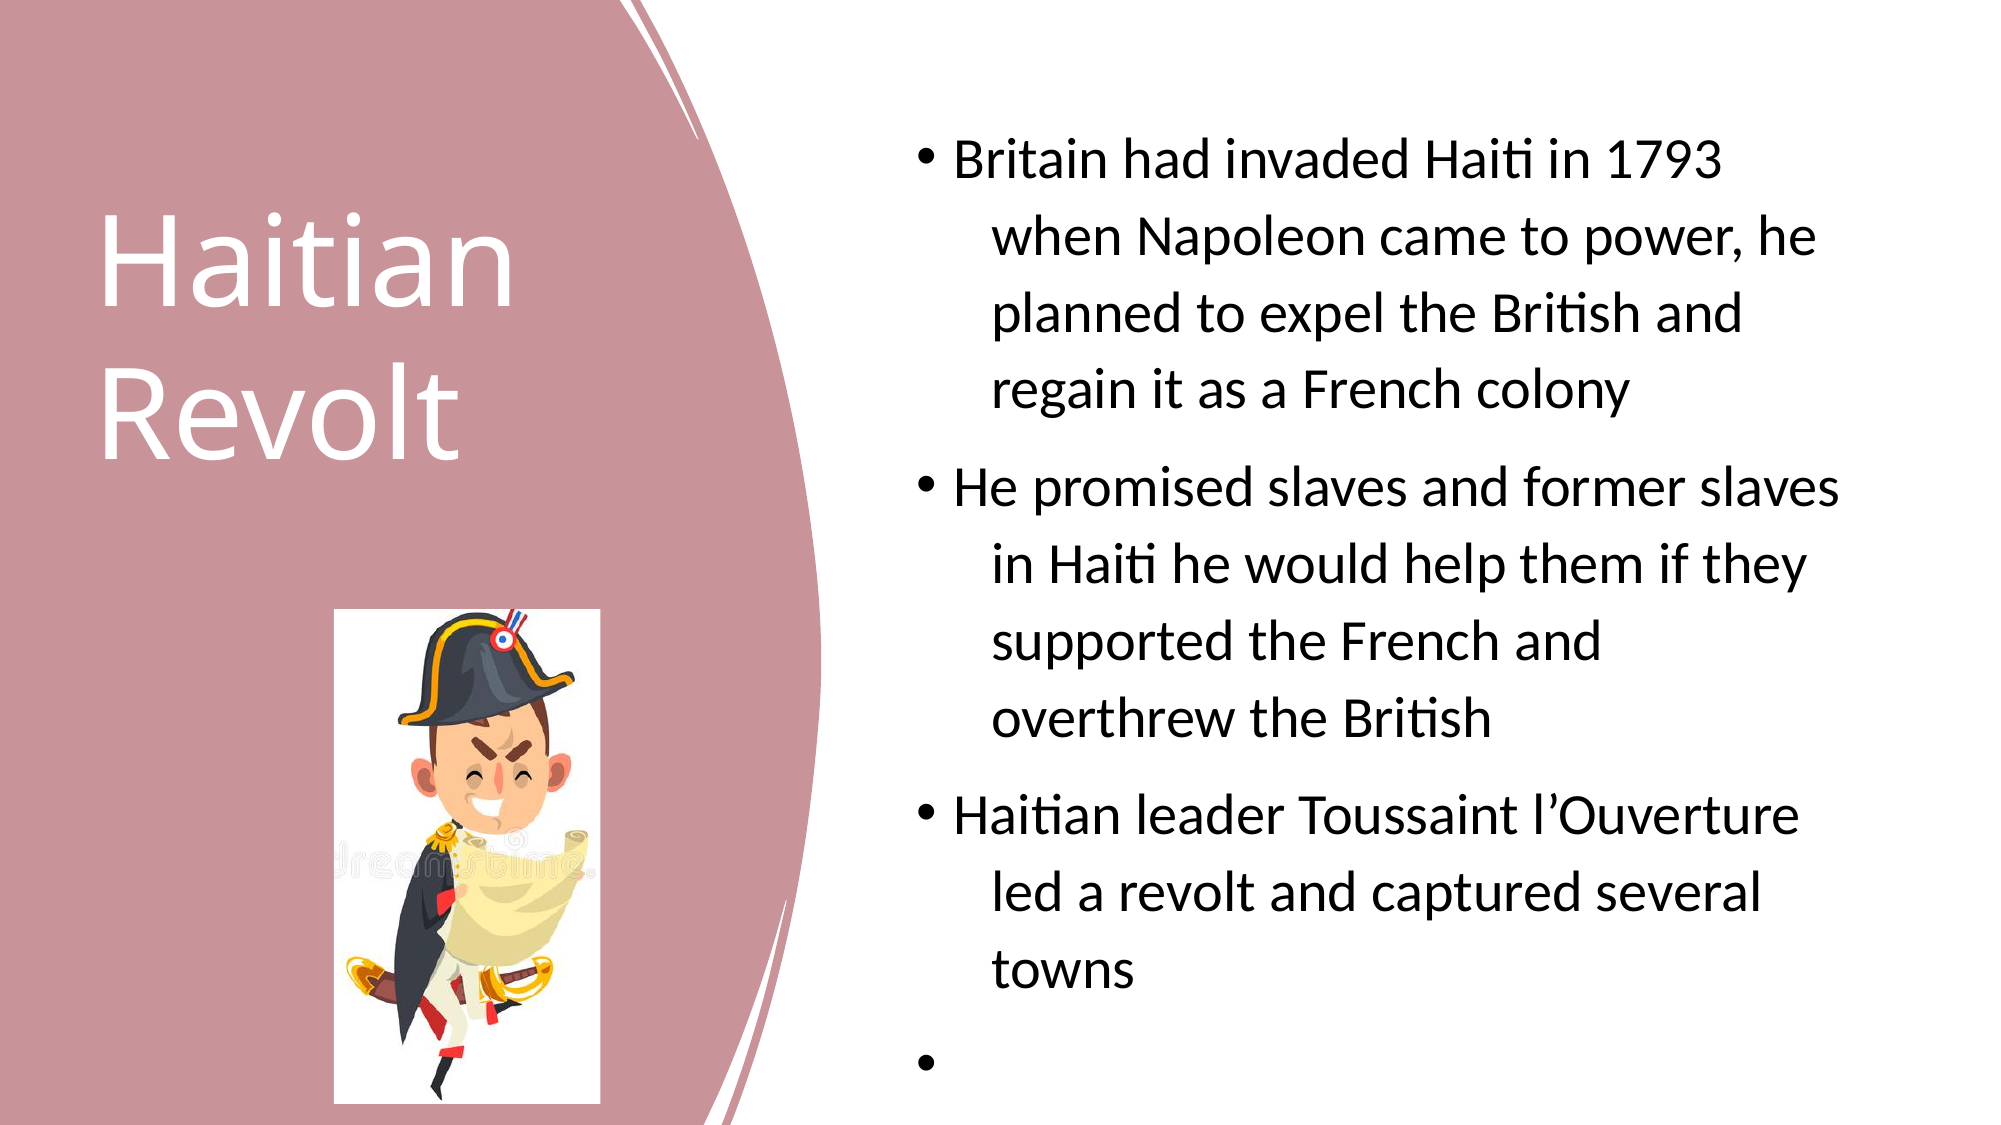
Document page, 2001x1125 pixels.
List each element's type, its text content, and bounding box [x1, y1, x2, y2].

title Haitian Revolt [78, 54, 601, 611]
list Britain had invaded Haiti in 1793 when Napoleon came to power, he planned to expel the British and regain it as a French colony He promised slaves and former slaves in Haiti he would help them if they supported the French and overthrew the British Haitian leader Toussaint l’Ouverture led a revolt and captured several towns [901, 105, 1863, 1020]
text_box [0, 0, 2000, 1125]
picture [333, 609, 601, 1104]
